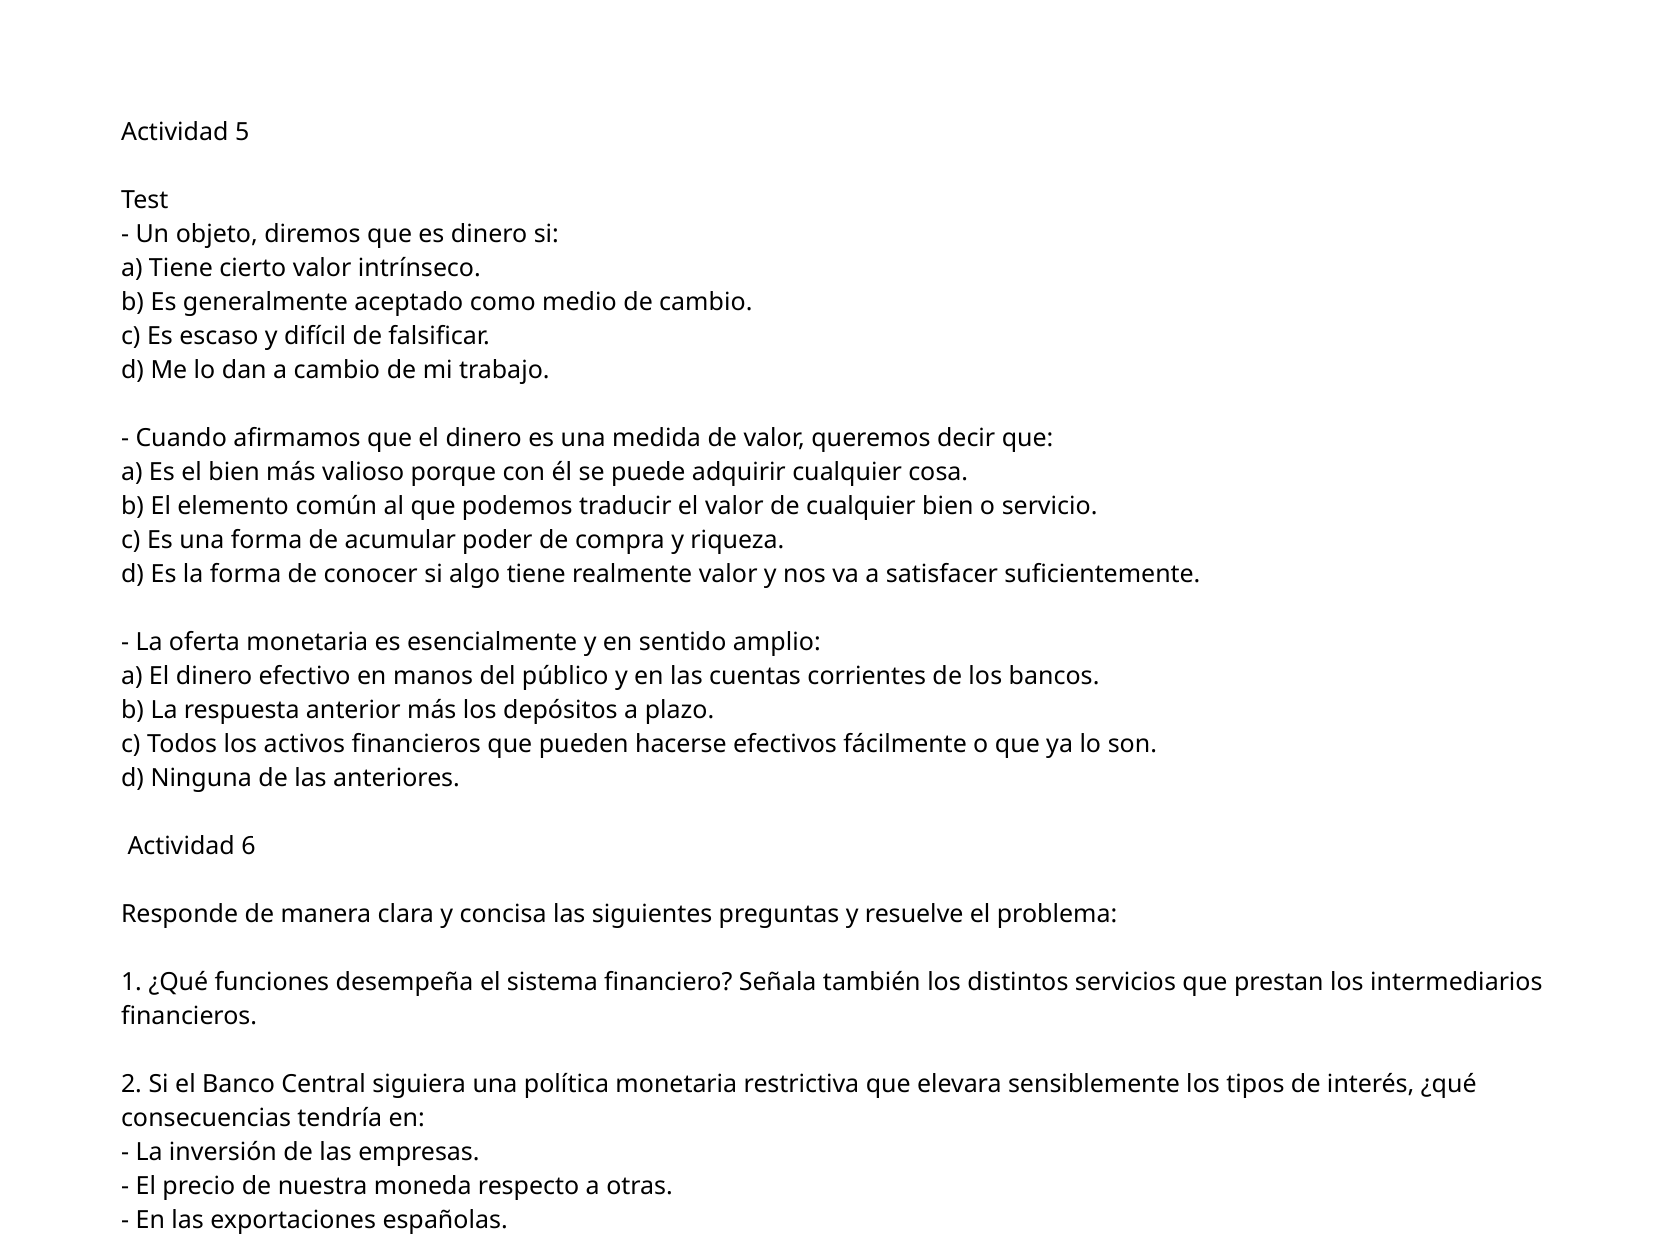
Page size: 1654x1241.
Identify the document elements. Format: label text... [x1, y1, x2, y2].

text_box Actividad 5 Test - Un objeto, diremos que es dinero si: a) Tiene cierto valor intrínseco. b) Es generalmente aceptado como medio de cambio. c) Es escaso y difícil de falsificar. d) Me lo dan a cambio de mi trabajo. - Cuando afirmamos que el dinero es una medida de valor, queremos decir que: a) Es el bien más valioso porque con él se puede adquirir cualquier cosa. b) El elemento común al que podemos traducir el valor de cualquier bien o servicio. c) Es una forma de acumular poder de compra y riqueza. d) Es la forma de conocer si algo tiene realmente valor y nos va a satisfacer suficientemente. - La oferta monetaria es esencialmente y en sentido amplio: a) El dinero efectivo en manos del público y en las cuentas corrientes de los bancos. b) La respuesta anterior más los depósitos a plazo. c) Todos los activos financieros que pueden hacerse efectivos fácilmente o que ya lo son. d) Ninguna de las anteriores. Actividad 6 Responde de manera clara y concisa las siguientes preguntas y resuelve el problema: 1. ¿Qué funciones desempeña el sistema financiero? Señala también los distintos servicios que prestan los intermediarios financieros. 2. Si el Banco Central siguiera una política monetaria restrictiva que elevara sensiblemente los tipos de interés, ¿qué consecuencias tendría en: - La inversión de las empresas. - El precio de nuestra moneda respecto a otras. - En las exportaciones españolas. - En la importación de petróleo? [106, 106, 1619, 1241]
